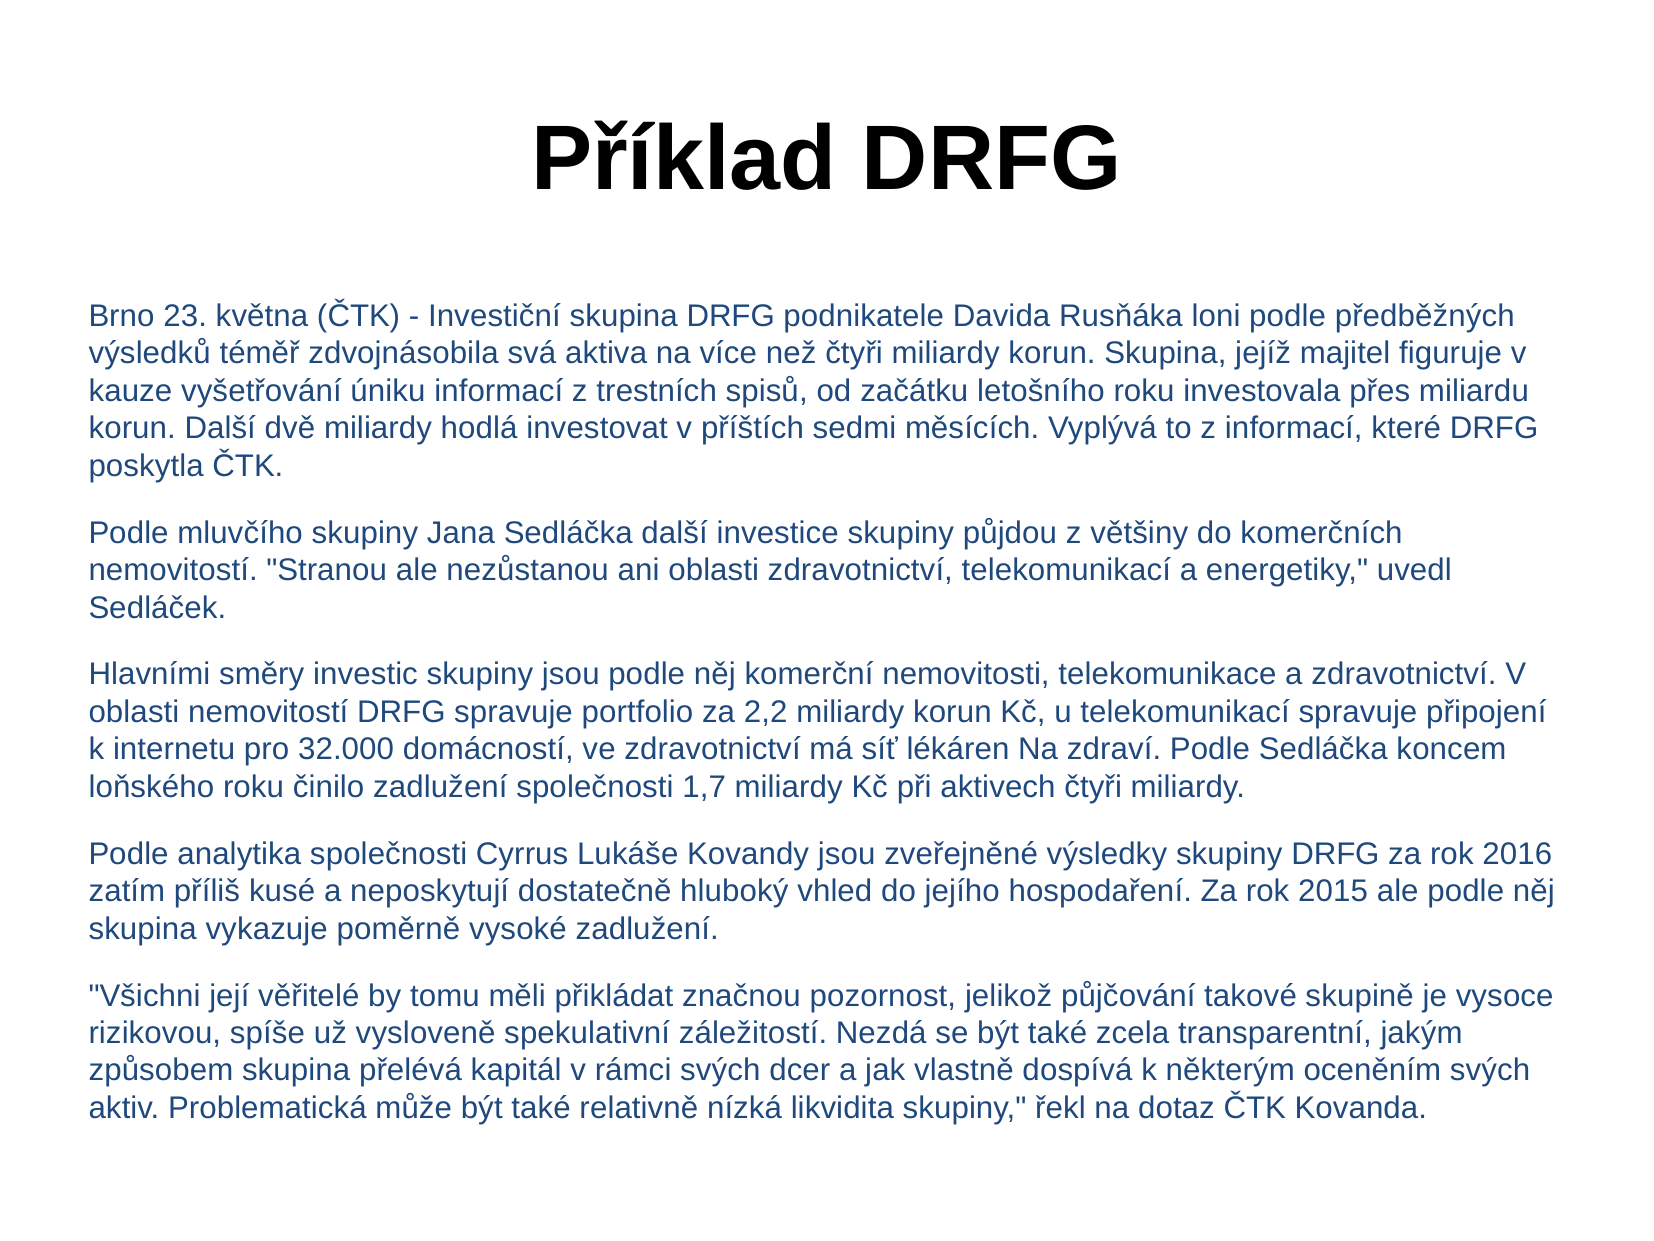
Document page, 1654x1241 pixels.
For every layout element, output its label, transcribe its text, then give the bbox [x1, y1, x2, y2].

list Brno 23. května (ČTK) - Investiční skupina DRFG podnikatele Davida Rusňáka loni podle předběžných výsledků téměř zdvojnásobila svá aktiva na více než čtyři miliardy korun. Skupina, jejíž majitel figuruje v kauze vyšetřování úniku informací z trestních spisů, od začátku letošního roku investovala přes miliardu korun. Další dvě miliardy hodlá investovat v příštích sedmi měsících. Vyplývá to z informací, které DRFG poskytla ČTK. Podle mluvčího skupiny Jana Sedláčka další investice skupiny půjdou z většiny do komerčních nemovitostí. "Stranou ale nezůstanou ani oblasti zdravotnictví, telekomunikací a energetiky," uvedl Sedláček. Hlavními směry investic skupiny jsou podle něj komerční nemovitosti, telekomunikace a zdravotnictví. V oblasti nemovitostí DRFG spravuje portfolio za 2,2 miliardy korun Kč, u telekomunikací spravuje připojení k internetu pro 32.000 domácností, ve zdravotnictví má síť lékáren Na zdraví. Podle Sedláčka koncem loňského roku činilo zadlužení společnosti 1,7 miliardy Kč při aktivech čtyři miliardy. Podle analytika společnosti Cyrrus Lukáše Kovandy jsou zveřejněné výsledky skupiny DRFG za rok 2016 zatím příliš kusé a neposkytují dostatečně hluboký vhled do jejího hospodaření. Za rok 2015 ale podle něj skupina vykazuje poměrně vysoké zadlužení. "Všichni její věřitelé by tomu měli přikládat značnou pozornost, jelikož půjčování takové skupině je vysoce rizikovou, spíše už vysloveně spekulativní záležitostí. Nezdá se být také zcela transparentní, jakým způsobem skupina přelévá kapitál v rámci svých dcer a jak vlastně dospívá k některým oceněním svých aktiv. Problematická může být také relativně nízká likvidita skupiny," řekl na dotaz ČTK Kovanda. [88, 295, 1565, 1123]
title Příklad DRFG [82, 49, 1571, 257]
